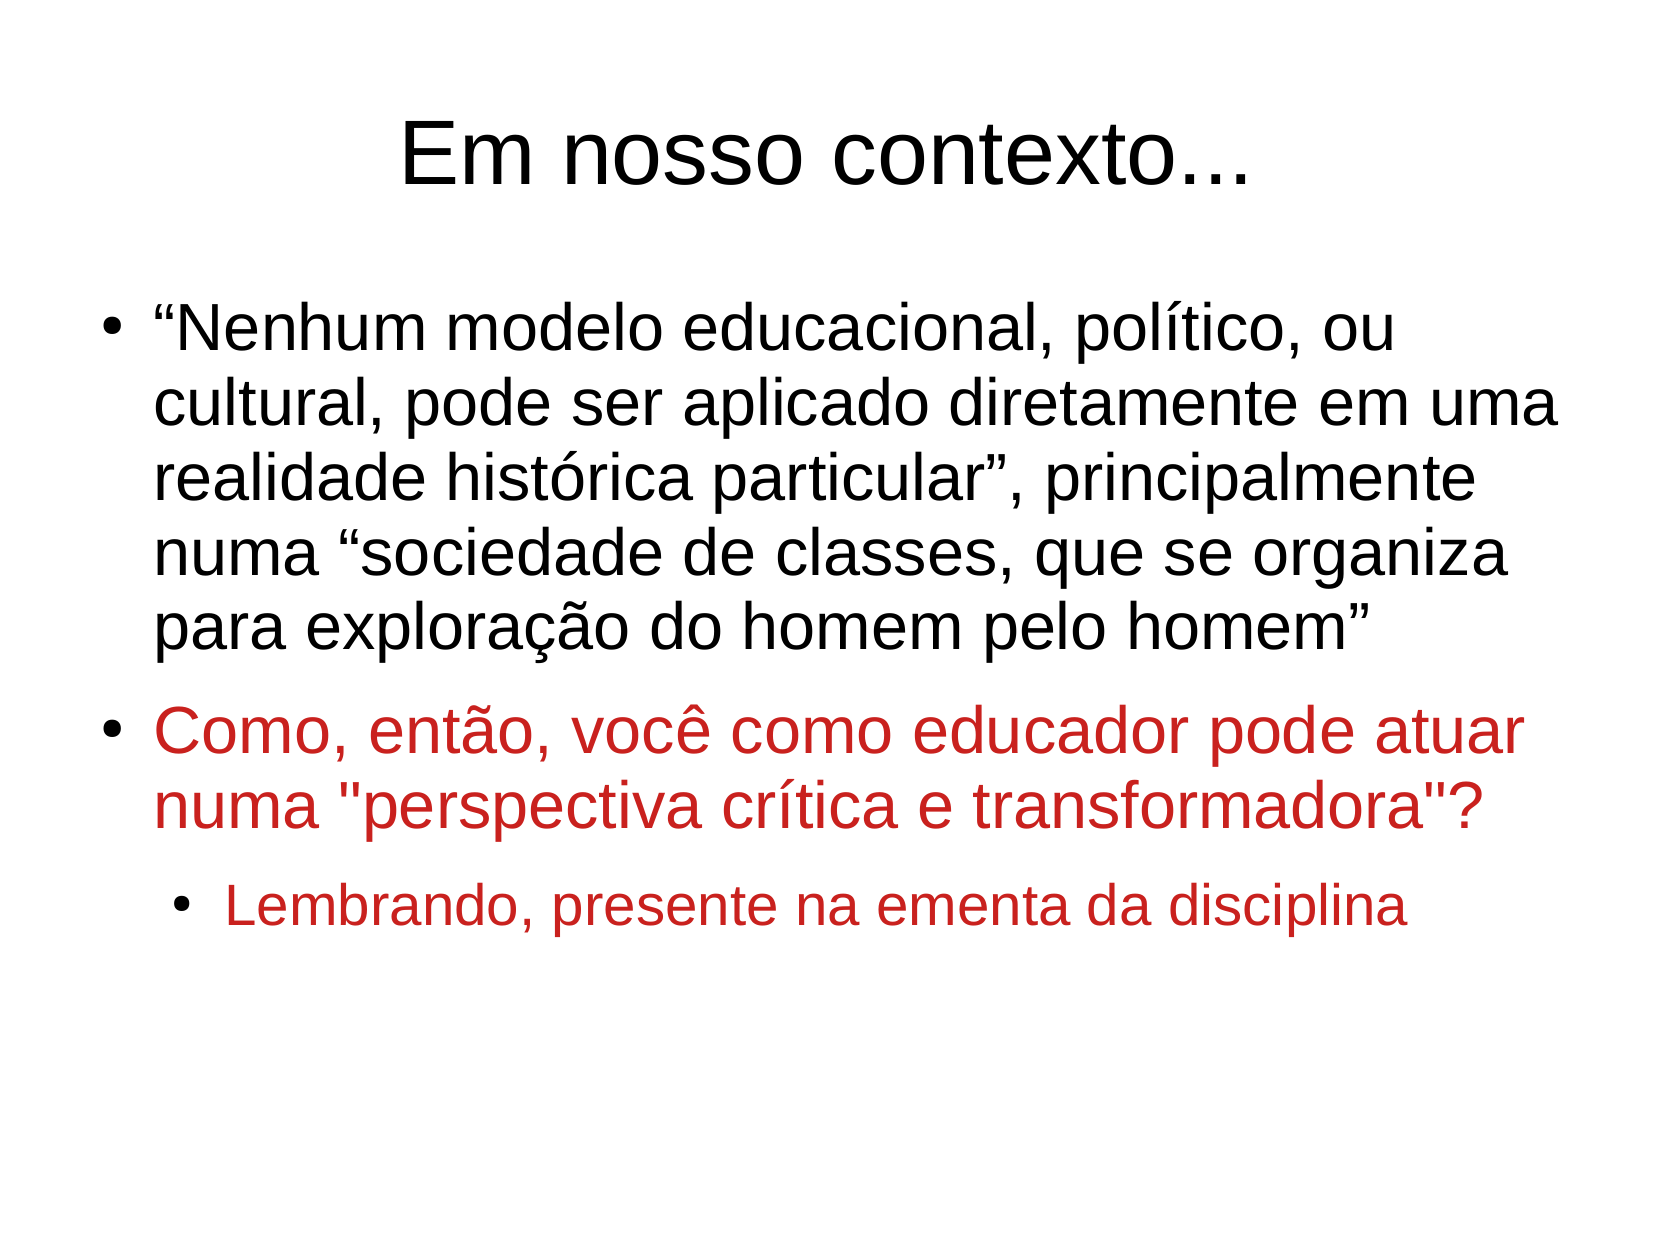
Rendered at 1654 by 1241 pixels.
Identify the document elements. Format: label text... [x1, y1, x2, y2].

list “Nenhum modelo educacional, político, ou cultural, pode ser aplicado diretamente em uma realidade histórica particular”, principalmente numa “sociedade de classes, que se organiza para exploração do homem pelo homem” Como, então, você como educador pode atuar numa "perspectiva crítica e transformadora"? Lembrando, presente na ementa da disciplina [82, 290, 1571, 1010]
title Em nosso contexto... [82, 49, 1571, 257]
